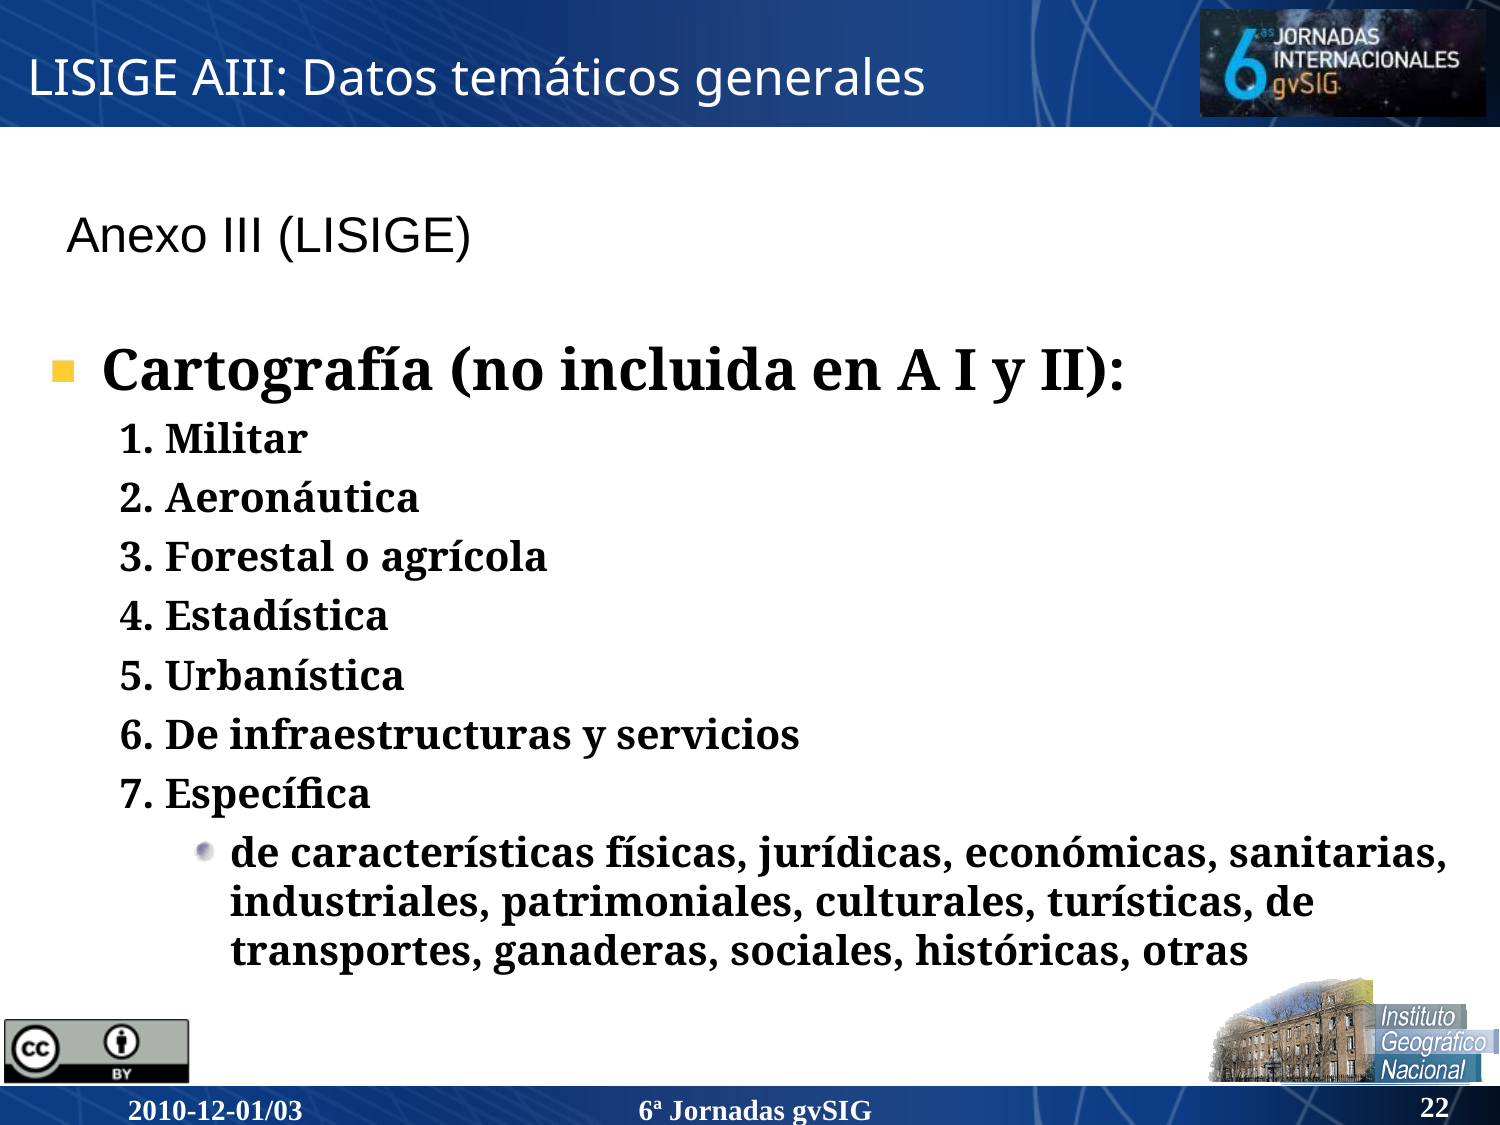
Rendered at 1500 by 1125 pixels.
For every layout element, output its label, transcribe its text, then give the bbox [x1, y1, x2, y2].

text_box LISIGE AIII: Datos temáticos generales [0, 43, 1276, 107]
text_box Anexo III (LISIGE) [51, 173, 1500, 291]
picture [0, 968, 1500, 1125]
list Cartografía (no incluida en A I y II): 1. Militar 2. Aeronáutica 3. Forestal o agrícola 4. Estadística 5. Urbanística 6. De infraestructuras y servicios 7. Específica de características físicas, jurídicas, económicas, sanitarias, industriales, patrimoniales, culturales, turísticas, de transportes, ganaderas, sociales, históricas, otras [31, 326, 1465, 1007]
picture [0, 0, 1500, 127]
